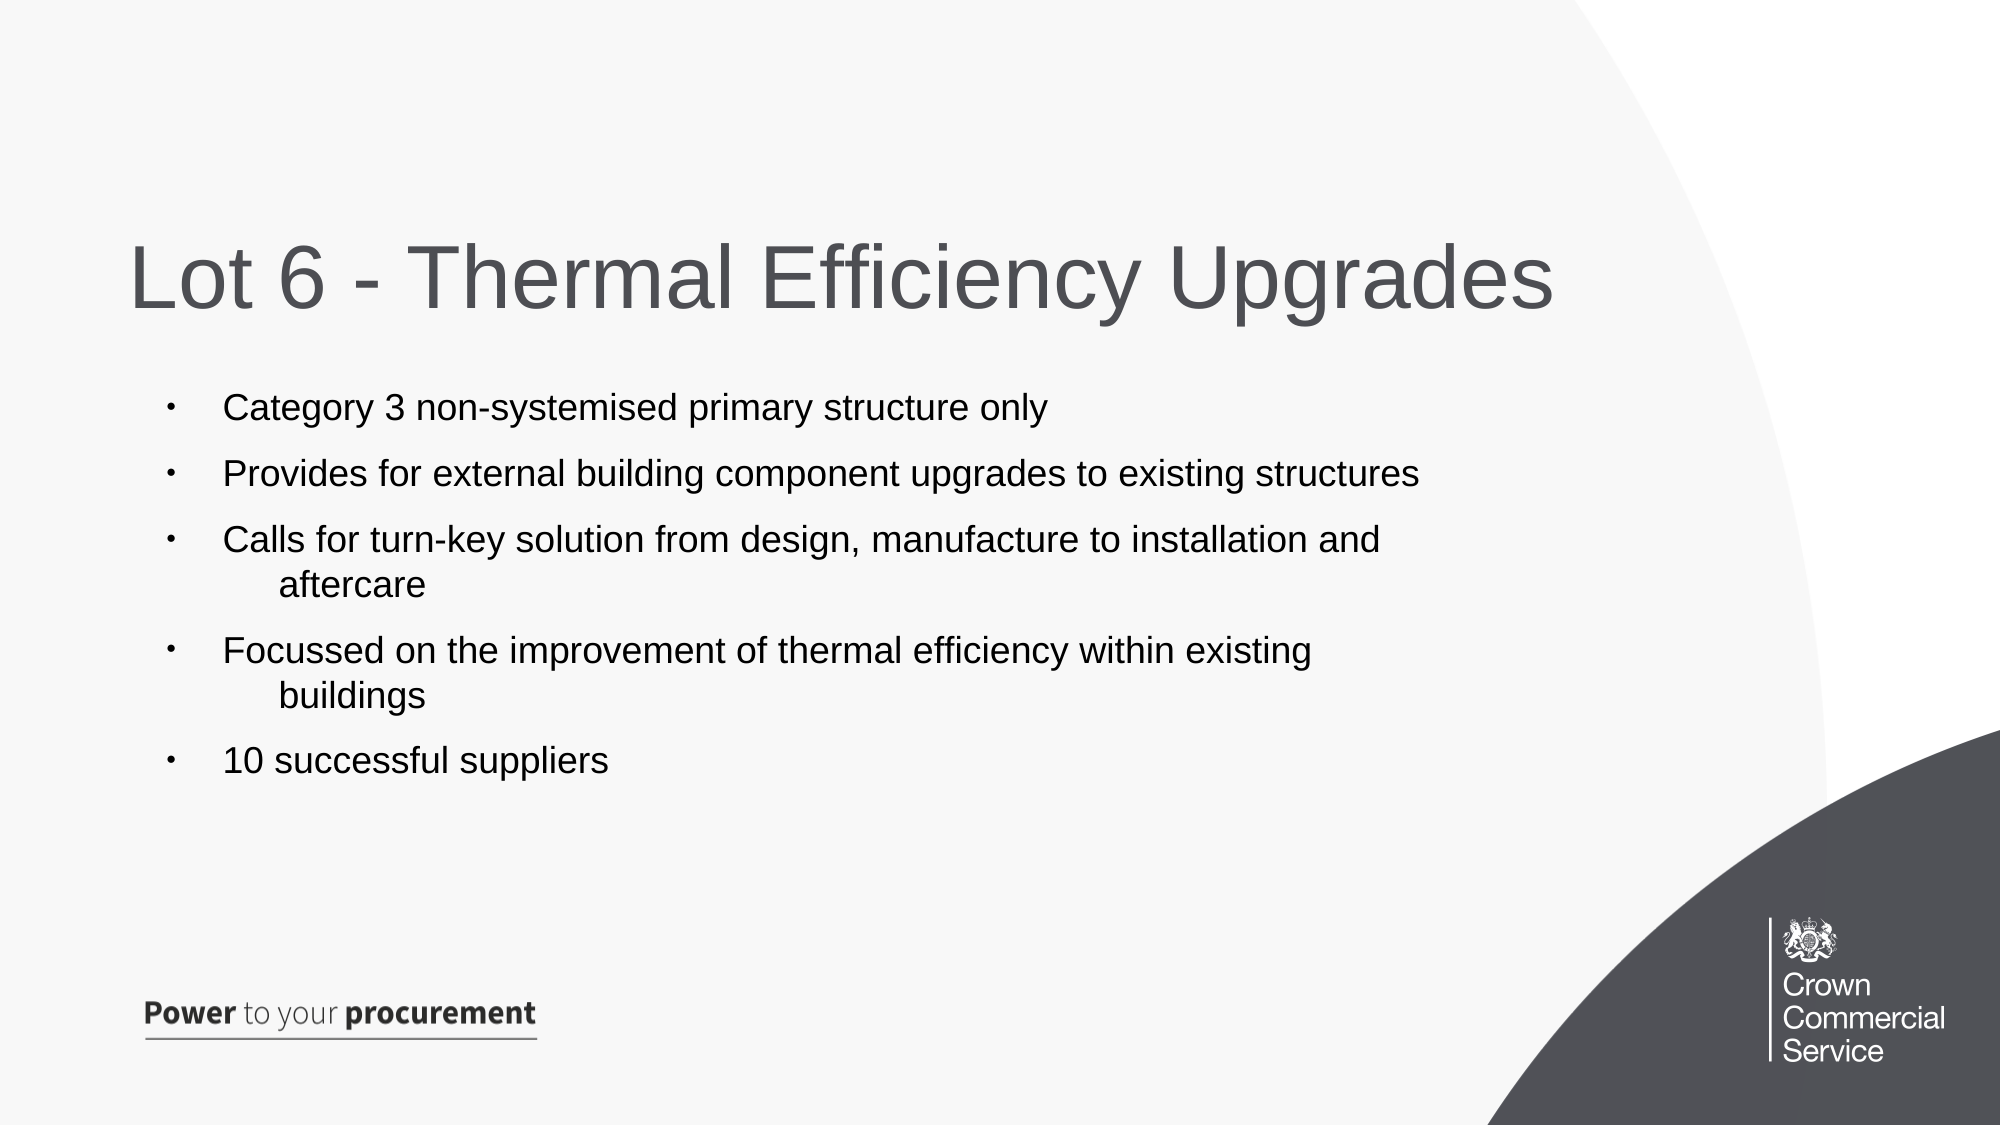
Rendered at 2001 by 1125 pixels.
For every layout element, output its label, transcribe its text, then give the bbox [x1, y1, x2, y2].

subtitle Category 3 non-systemised primary structure only Provides for external building component upgrades to existing structures Calls for turn-key solution from design, manufacture to installation and aftercare Focussed on the improvement of thermal efficiency within existing buildings 10 successful suppliers [128, 383, 1465, 1063]
title Lot 6 - Thermal Efficiency Upgrades [128, 219, 1922, 358]
